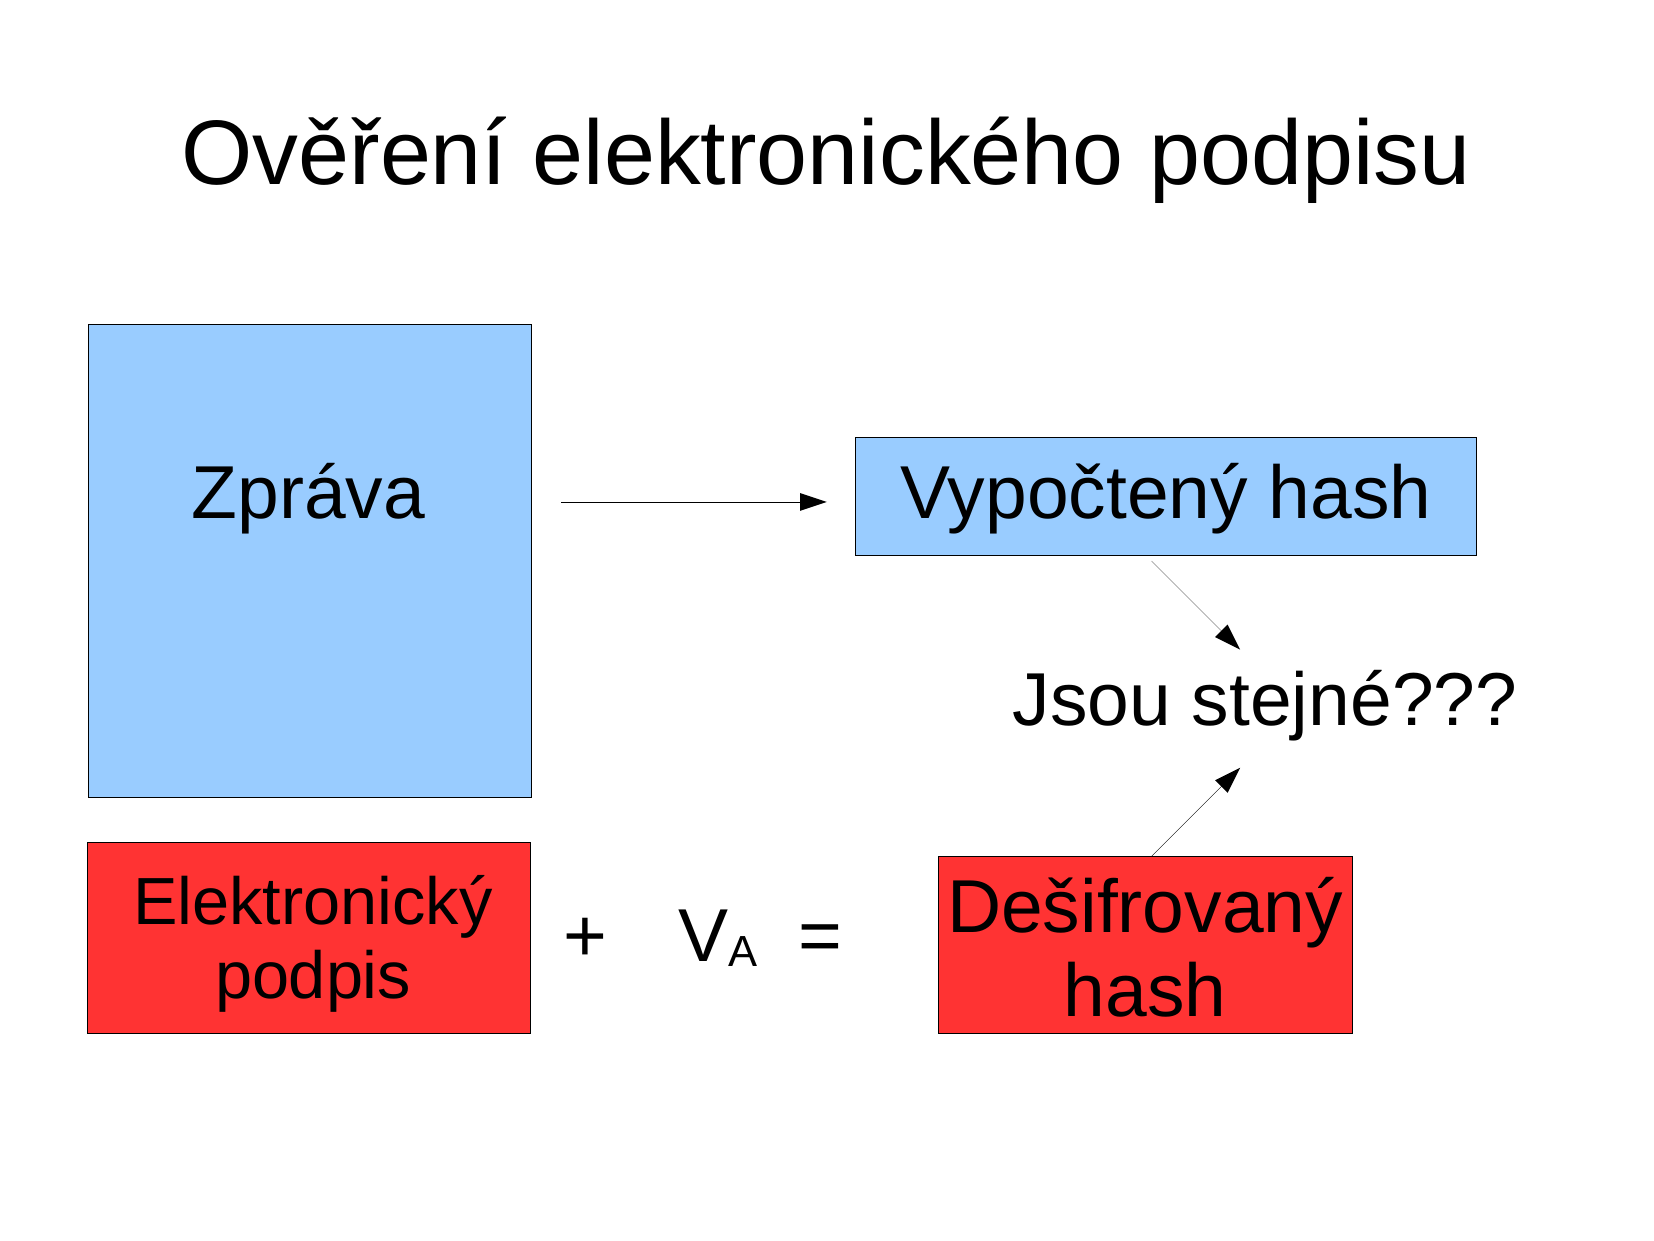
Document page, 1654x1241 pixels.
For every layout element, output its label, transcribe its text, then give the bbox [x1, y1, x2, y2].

text_box + [549, 885, 609, 985]
title Ověření elektronického podpisu [82, 56, 1571, 250]
text_box [87, 842, 531, 1034]
text_box Elektronický podpis [106, 856, 520, 1021]
text_box VA = [637, 885, 904, 1010]
text_box Jsou stejné??? [998, 649, 1560, 749]
text_box Dešifrovaný hash [923, 856, 1367, 1040]
text_box [855, 437, 1477, 556]
text_box Vypočtený hash [885, 442, 1477, 542]
text_box Zpráva [177, 442, 443, 542]
text_box [88, 324, 532, 798]
